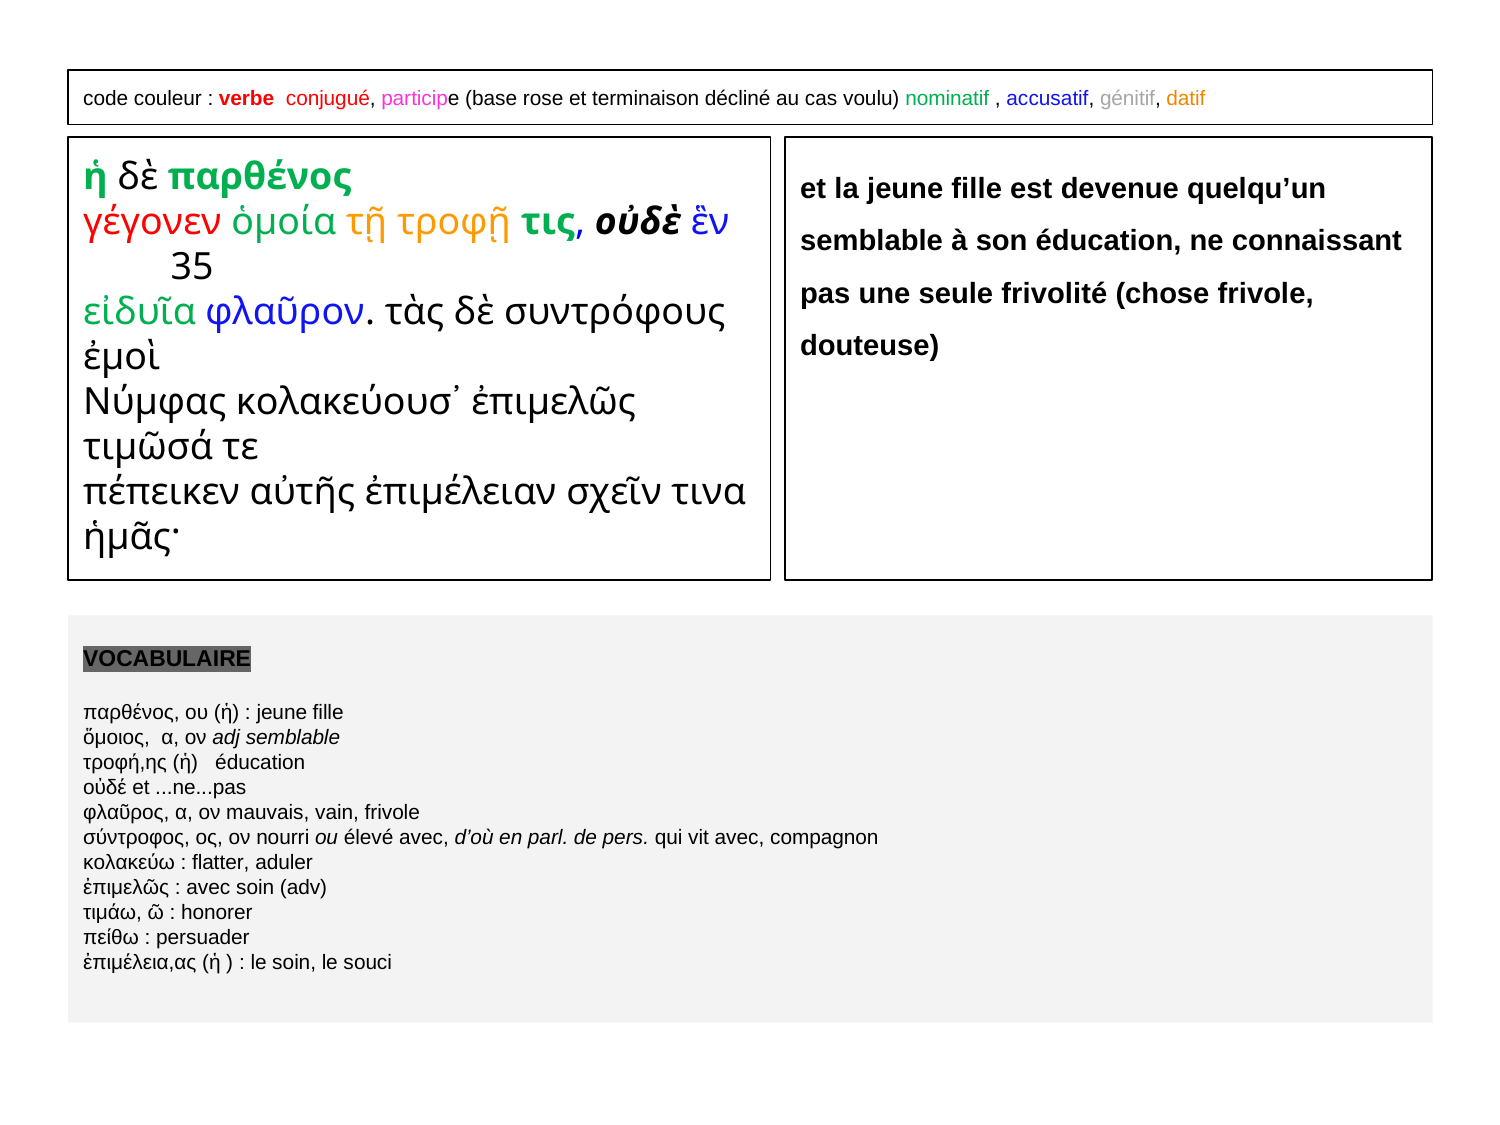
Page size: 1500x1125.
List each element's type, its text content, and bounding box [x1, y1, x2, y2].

text_box ἡ δὲ παρθένος γέγονεν ὁμοία τῇ τροφῇ τις, οὐδὲ ἓν 35 εἰδυῖα φλαῦρον. τὰς δὲ συντρόφους ἐμοὶ Νύμφας κολακεύουσ᾽ ἐπιμελῶς τιμῶσά τε πέπεικεν αὐτῆς ἐπιμέλειαν σχεῖν τινα ἡμᾶς· [68, 136, 771, 581]
text_box VOCABULAIRE παρθένος, ου (ἡ) : jeune fille ὅμοιος, α, ον adj semblable τροφή,ης (ἡ) éducation οὐδέ et ...ne...pas φλαῦρος, α, ον mauvais, vain, frivole σύντροφος, ος, ον nourri ou élevé avec, d’où en parl. de pers. qui vit avec, compagnon κολακεύω : flatter, aduler ἐπιμελῶς : avec soin (adv) τιμάω, ῶ : honorer πείθω : persuader ἐπιμέλεια,ας (ἡ ) : le soin, le souci [68, 615, 1433, 1023]
text_box et la jeune fille est devenue quelqu’un semblable à son éducation, ne connaissant pas une seule frivolité (chose frivole, douteuse) [785, 136, 1432, 581]
text_box code couleur : verbe conjugué, participe (base rose et terminaison décliné au cas voulu) nominatif , accusatif, génitif, datif [68, 70, 1433, 125]
